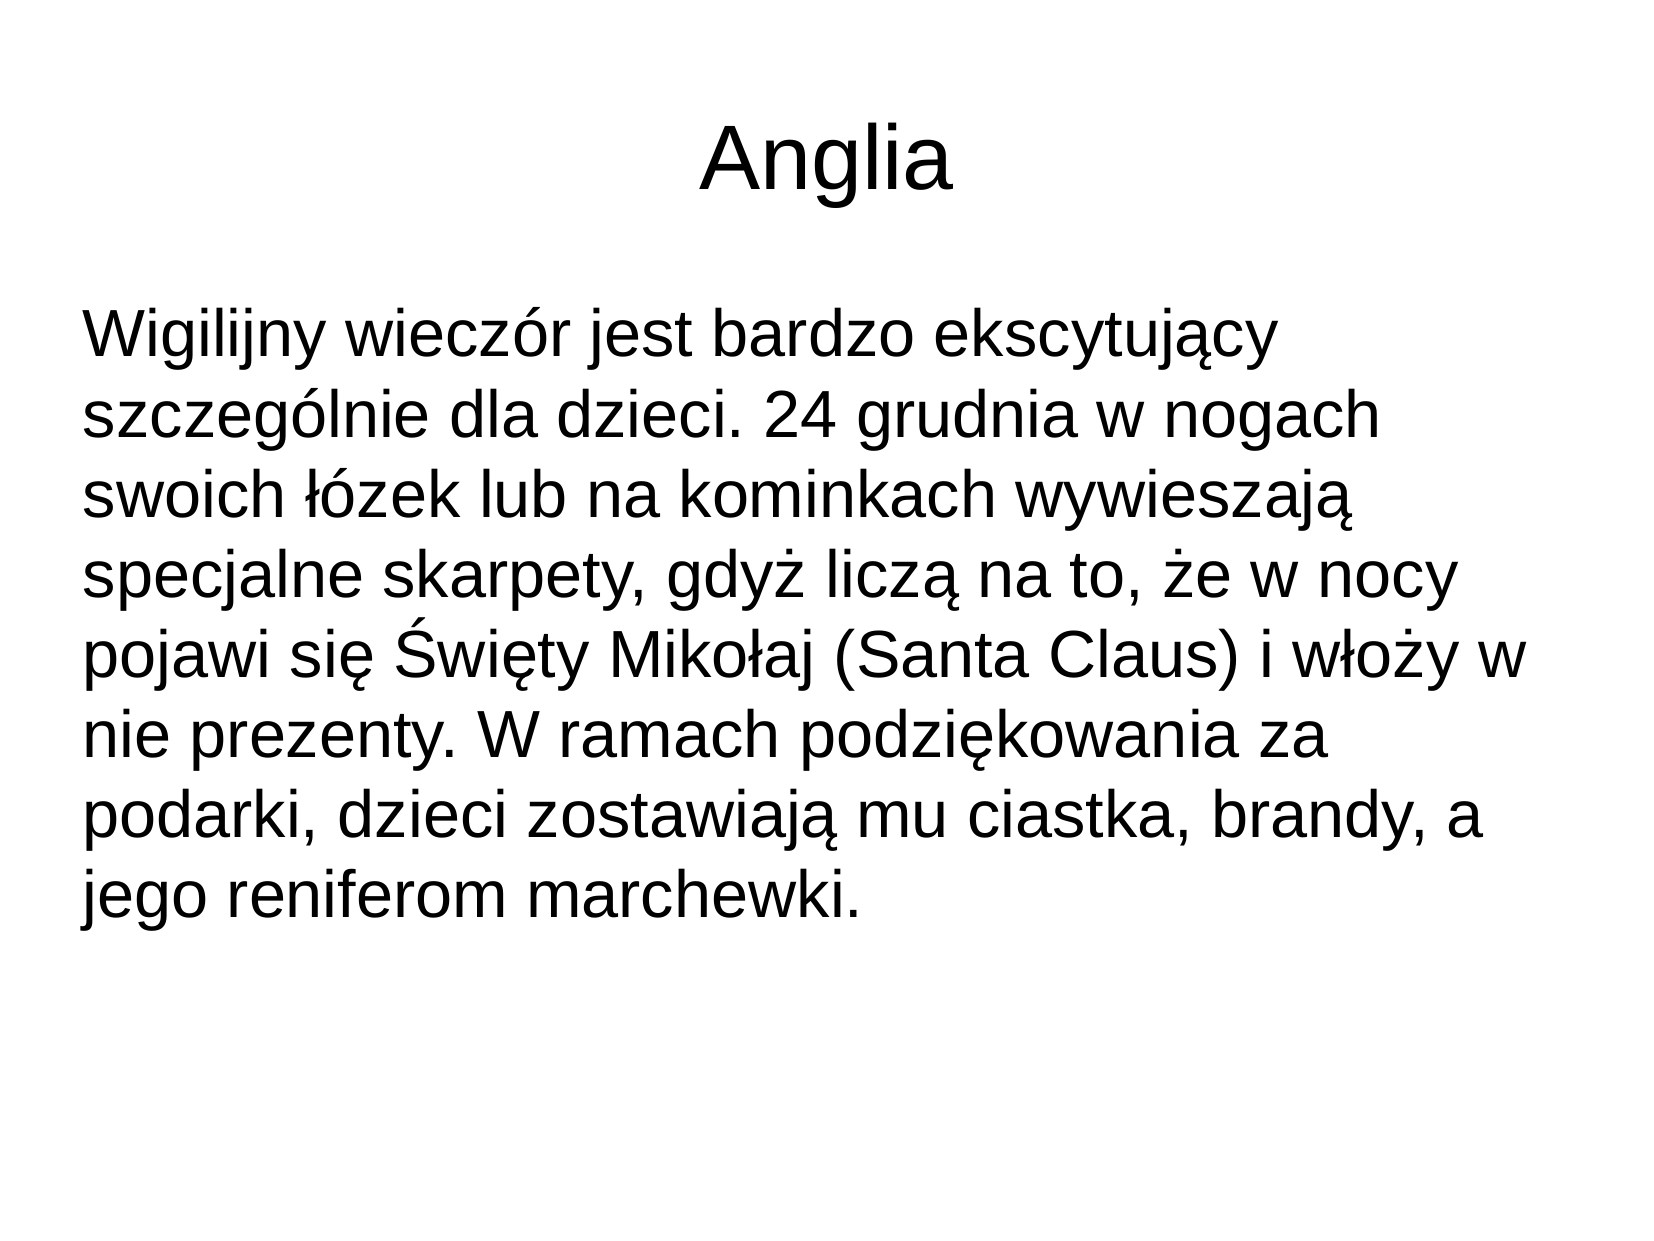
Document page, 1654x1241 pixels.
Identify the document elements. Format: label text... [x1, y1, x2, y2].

list Wigilijny wieczór jest bardzo ekscytujący szczególnie dla dzieci. 24 grudnia w nogach swoich łózek lub na kominkach wywieszają specjalne skarpety, gdyż liczą na to, że w nocy pojawi się Święty Mikołaj (Santa Claus) i włoży w nie prezenty. W ramach podziękowania za podarki, dzieci zostawiają mu ciastka, brandy, a jego reniferom marchewki. [82, 290, 1571, 1109]
title Anglia [82, 49, 1571, 257]
